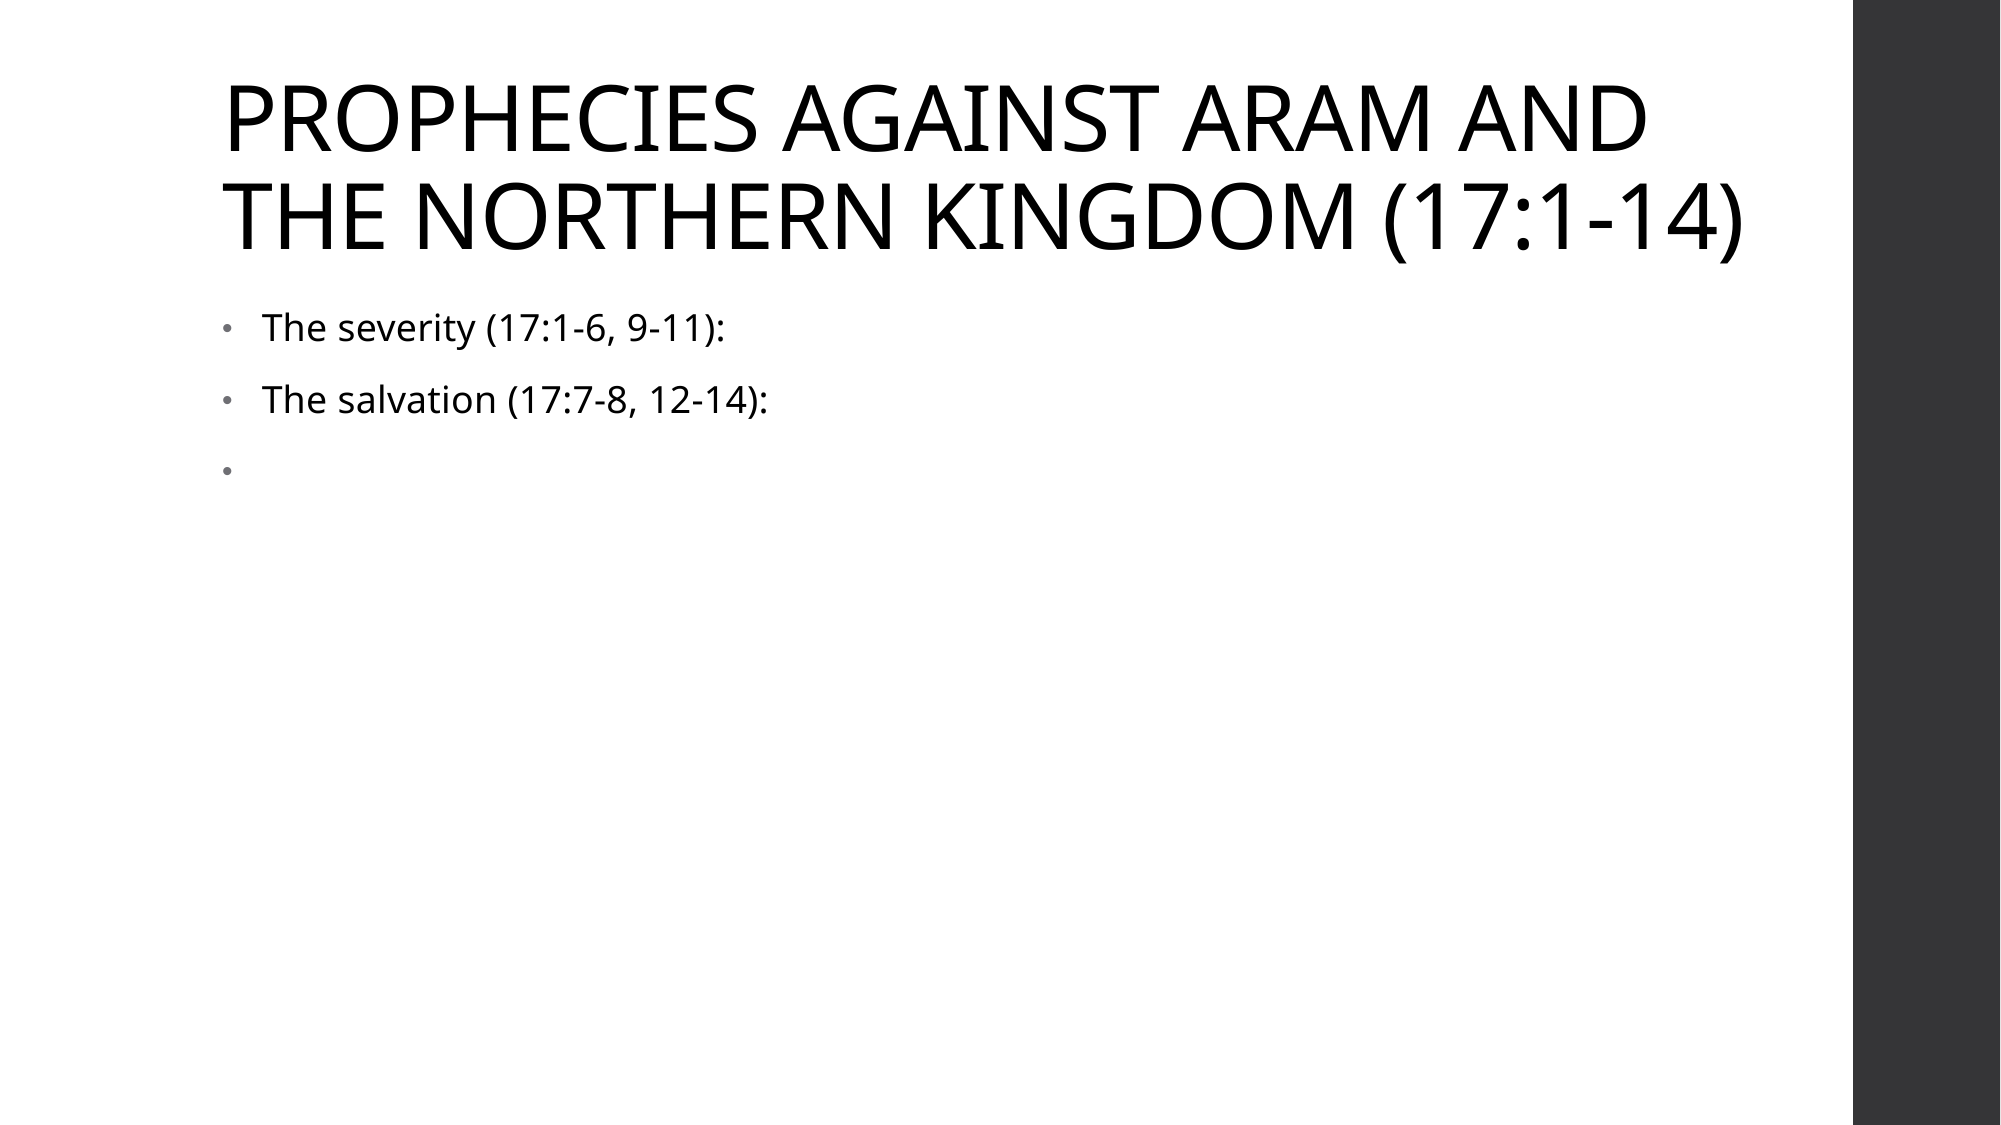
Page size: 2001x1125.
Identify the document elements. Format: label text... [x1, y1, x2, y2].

title PROPHECIES AGAINST ARAM AND THE NORTHERN KINGDOM (17:1-14) [206, 60, 1797, 278]
list The severity (17:1-6, 9-11): The salvation (17:7-8, 12-14): [206, 299, 1617, 1014]
